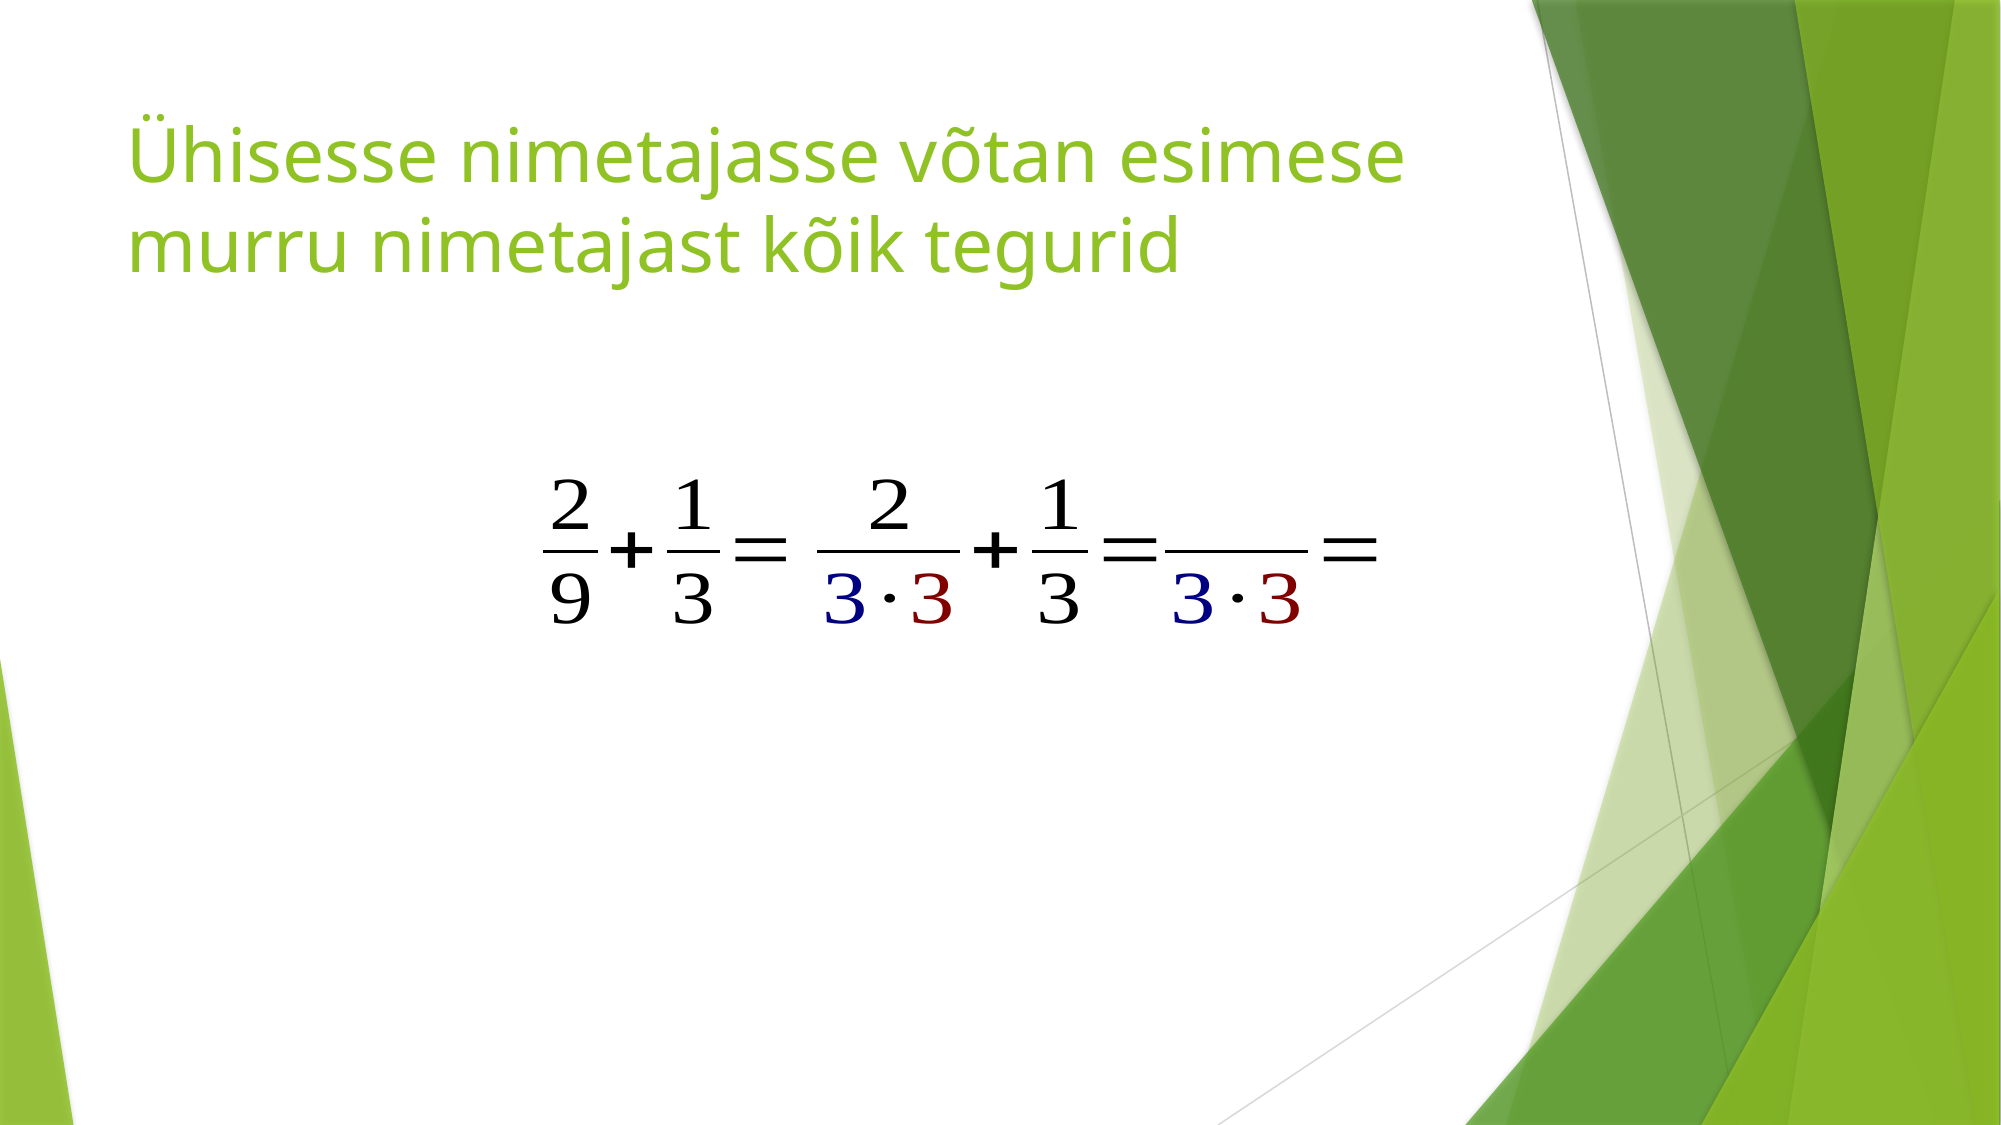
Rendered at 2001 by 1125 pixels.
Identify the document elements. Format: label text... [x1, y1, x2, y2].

chart [529, 462, 1399, 640]
title Ühisesse nimetajasse võtan esimese murru nimetajast kõik tegurid [111, 99, 1479, 358]
